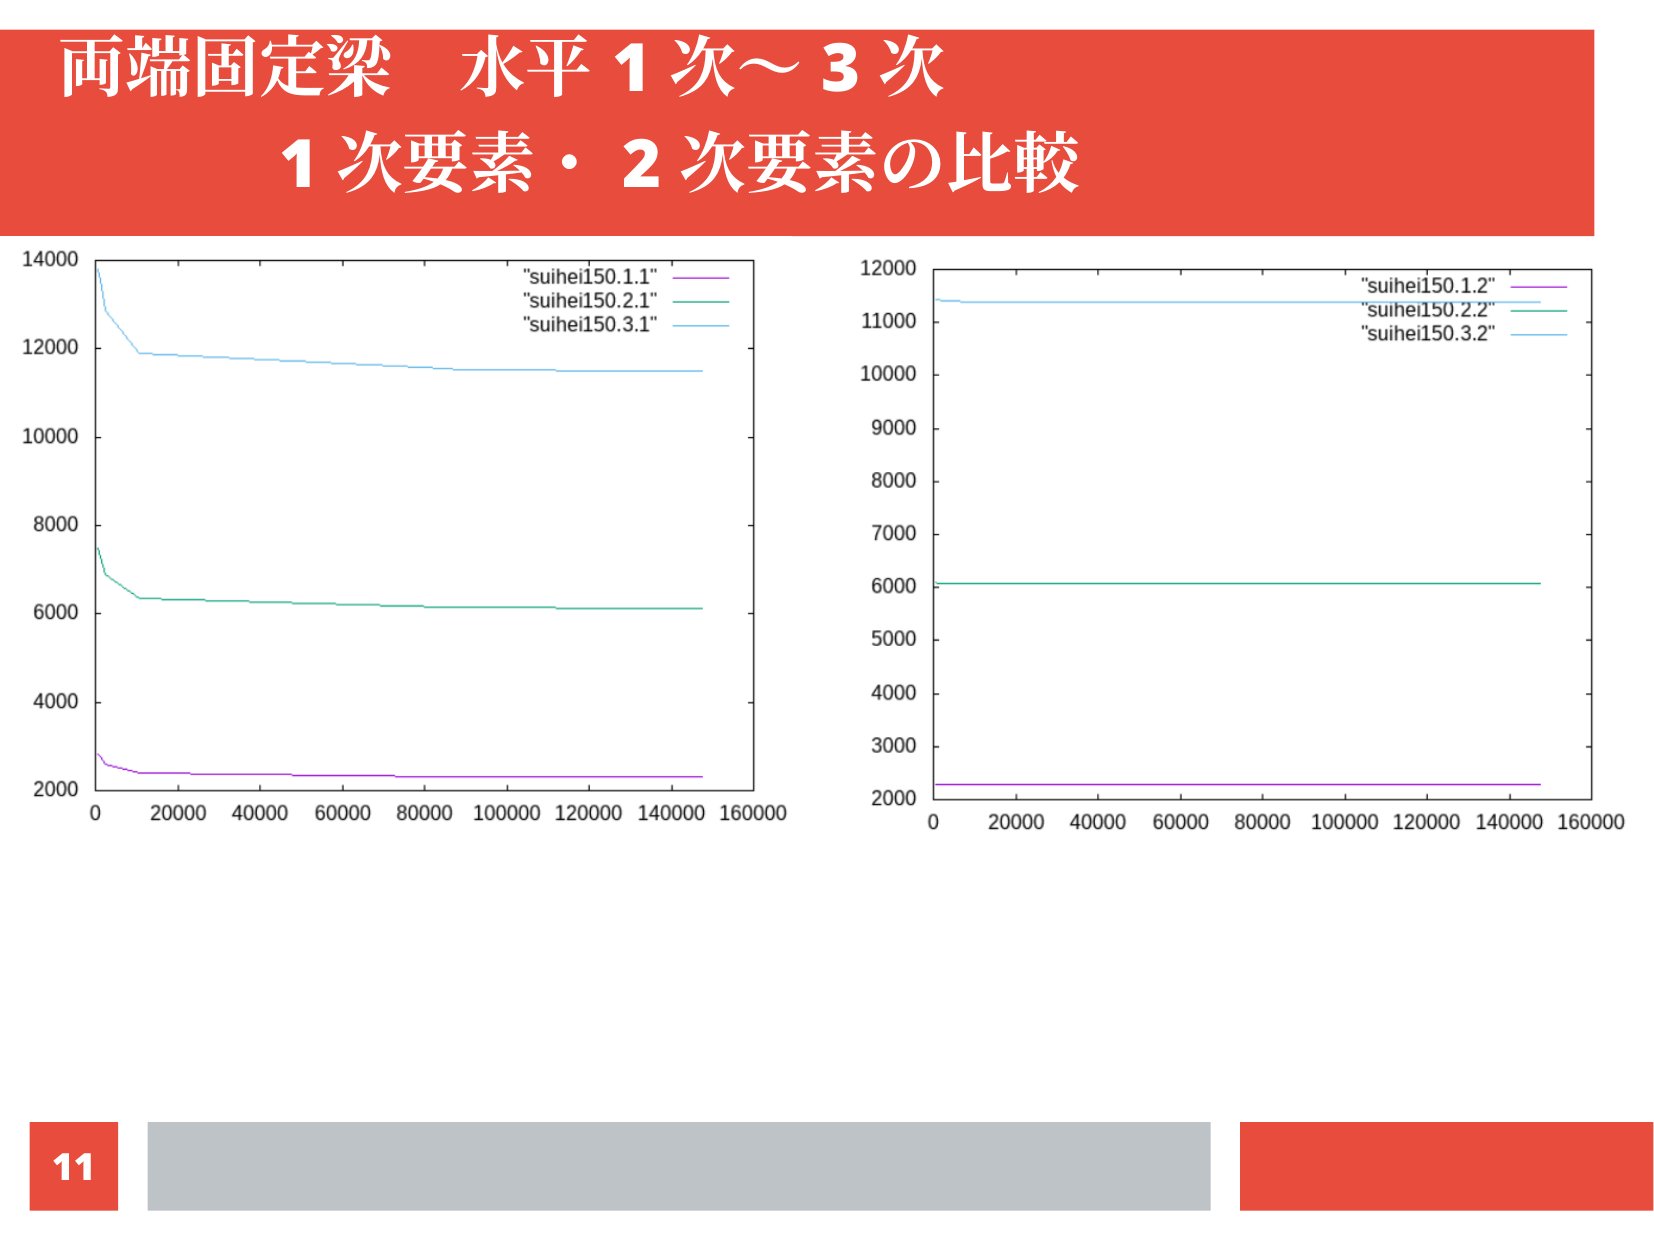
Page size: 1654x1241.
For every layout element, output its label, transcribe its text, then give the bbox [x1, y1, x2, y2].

picture [0, 236, 792, 839]
picture [826, 245, 1630, 848]
title 両端固定梁 水平1次〜3次 1次要素・2次要素の比較 [59, 59, 1595, 207]
